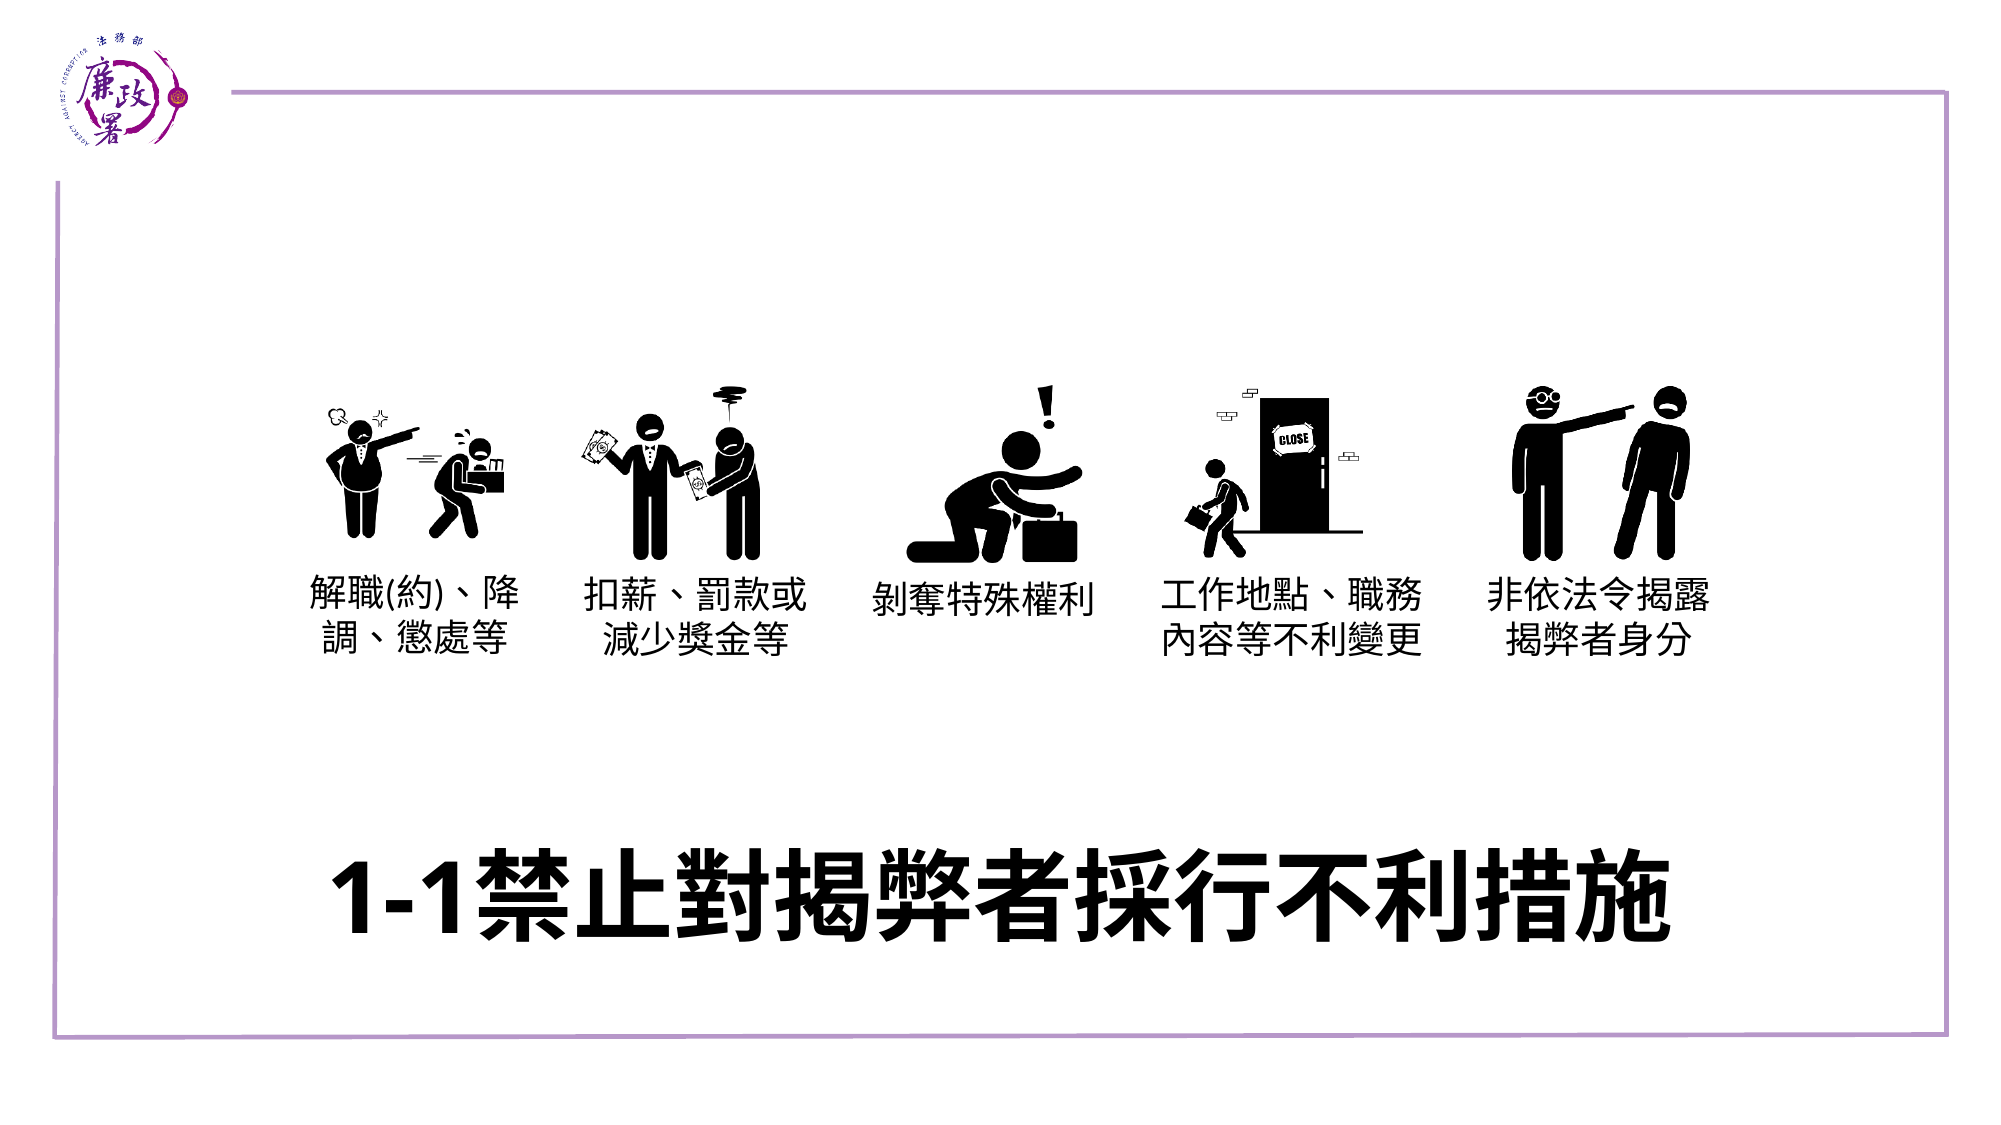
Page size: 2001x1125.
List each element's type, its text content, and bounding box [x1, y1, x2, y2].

text_box 扣薪、罰款或 減少獎金等 [568, 563, 824, 669]
text_box 剝奪特殊權利 [856, 568, 1112, 629]
picture [581, 384, 760, 562]
picture [326, 384, 504, 561]
text_box 非依法令揭露 揭弊者身分 [1471, 563, 1726, 669]
picture [1512, 384, 1690, 562]
text_box 工作地點、職務 內容等不利變更 [1145, 563, 1438, 669]
picture [905, 385, 1083, 563]
picture [60, 32, 188, 146]
text_box 解職(約)、降 調、懲處等 [294, 561, 535, 667]
picture [1184, 384, 1363, 562]
text_box 1-1禁止對揭弊者採行不利措施 [311, 826, 1689, 962]
